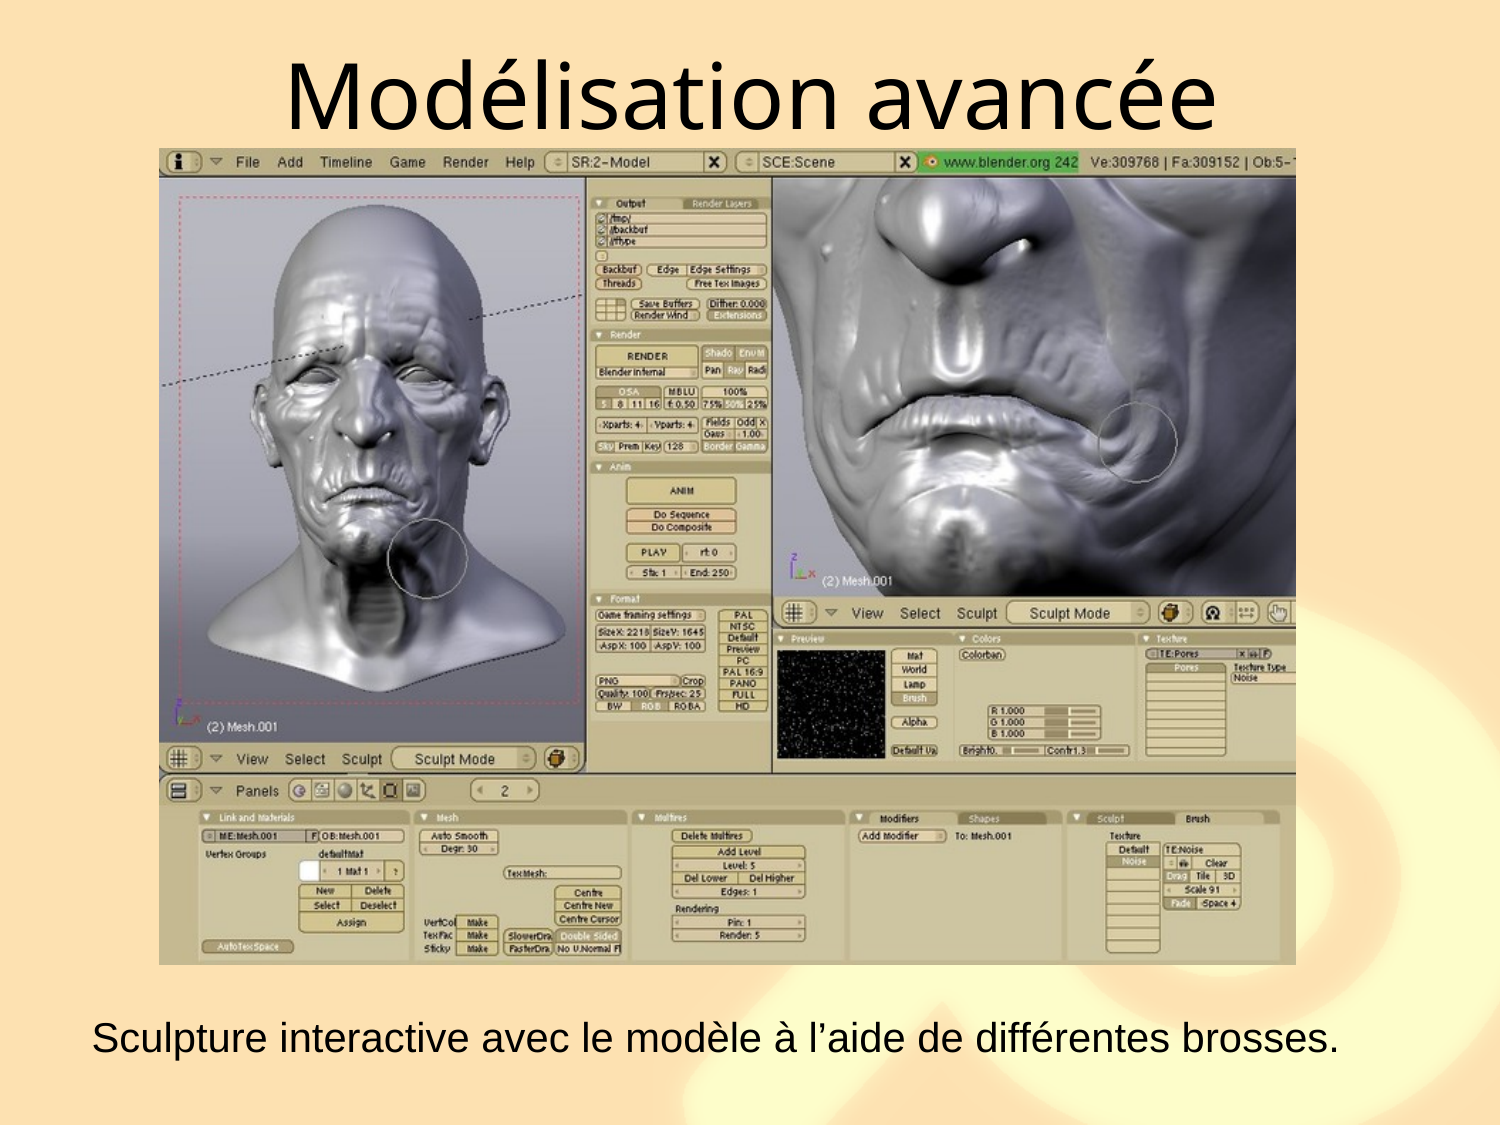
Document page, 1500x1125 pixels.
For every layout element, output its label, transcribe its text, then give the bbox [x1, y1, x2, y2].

list Sculpture interactive avec le modèle à l’aide de différentes brosses. [76, 1011, 1427, 1088]
title Modélisation avancée [76, 0, 1427, 188]
picture [0, 0, 1500, 1125]
